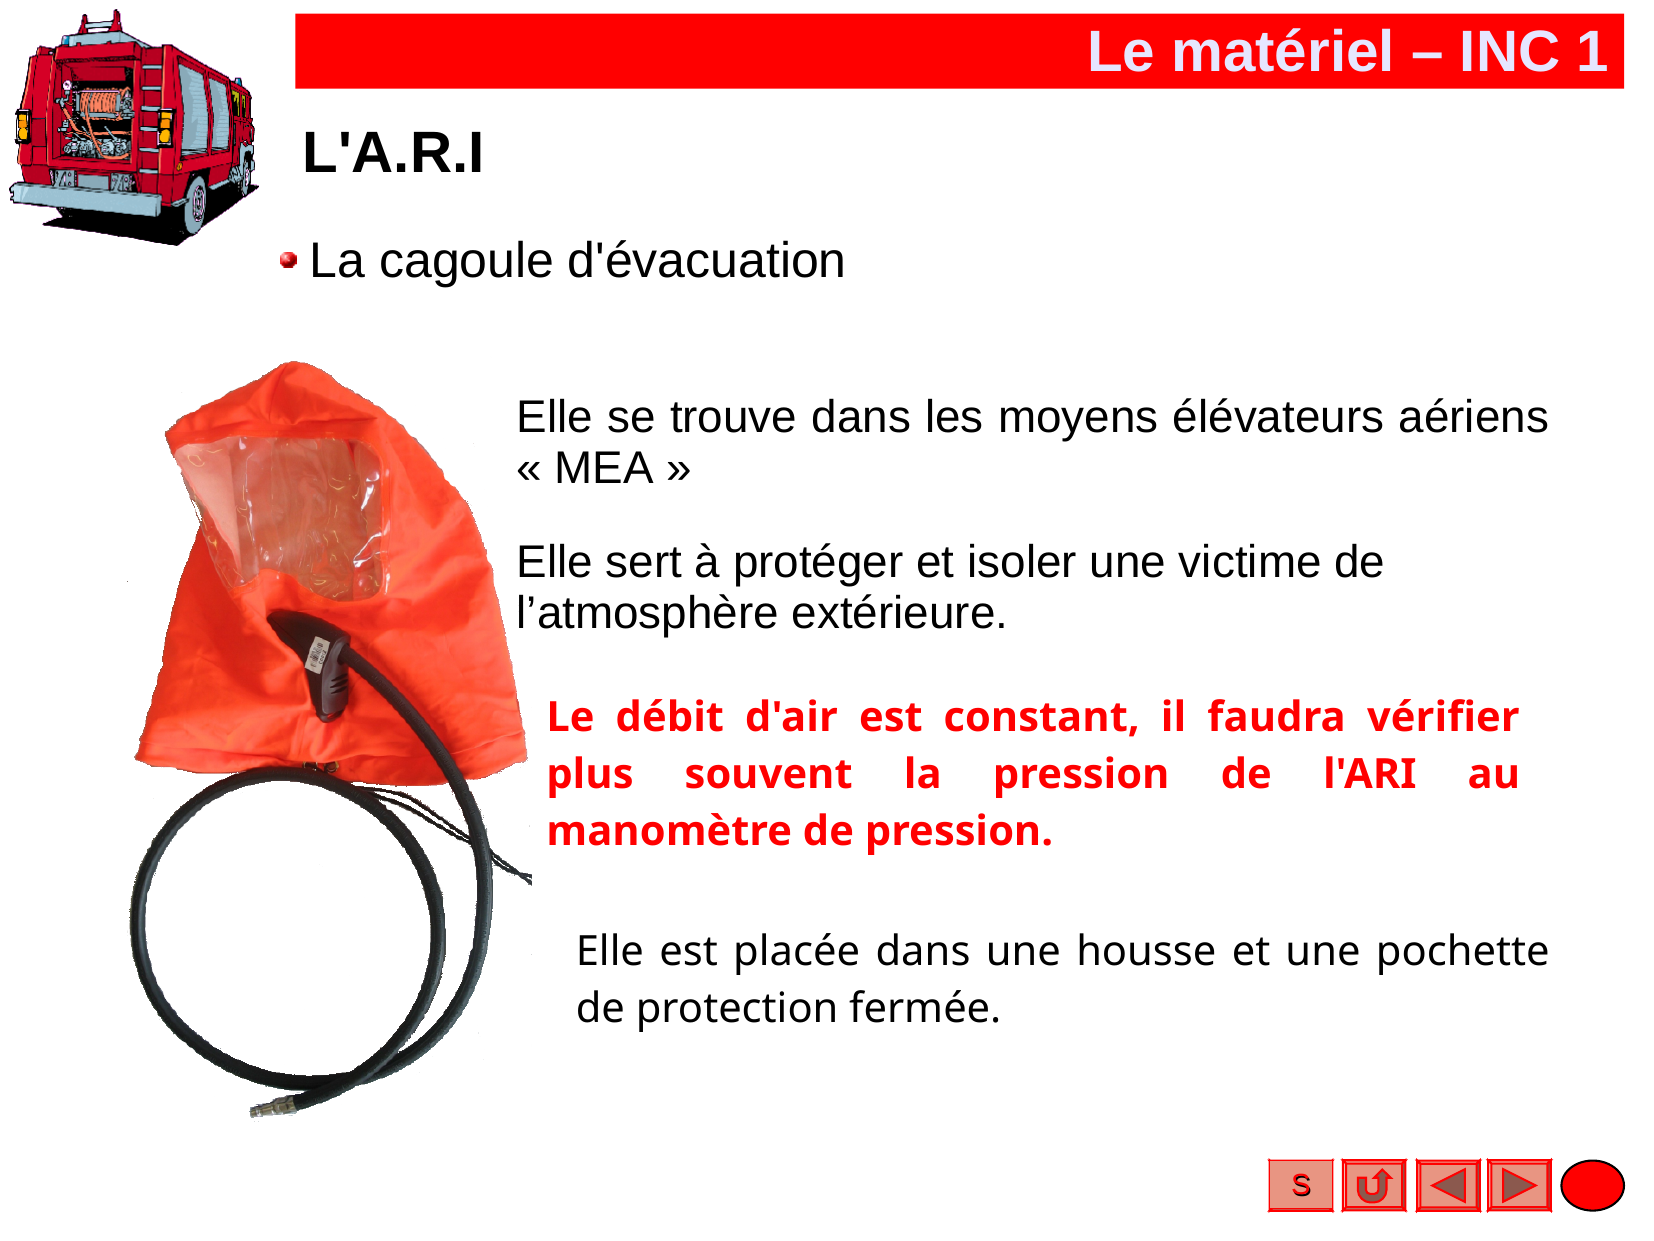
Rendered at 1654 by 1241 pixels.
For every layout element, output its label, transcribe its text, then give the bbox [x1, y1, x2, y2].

text_box Elle est placée dans une housse et une pochette de protection fermée. [561, 913, 1565, 1063]
picture [126, 356, 532, 1123]
text_box Le matériel – INC 1 [295, 13, 1625, 89]
picture [8, 8, 260, 246]
text_box Elle se trouve dans les moyens élévateurs aériens « MEA » Elle sert à protéger et isoler une victime de l’atmosphère extérieure. [501, 383, 1565, 646]
text_box L'A.R.I [287, 112, 501, 193]
text_box Le débit d'air est constant, il faudra vérifier plus souvent la pression de l'ARI au manomètre de pression. [531, 679, 1536, 886]
text_box La cagoule d'évacuation [265, 224, 876, 325]
text_box [1561, 1160, 1625, 1211]
